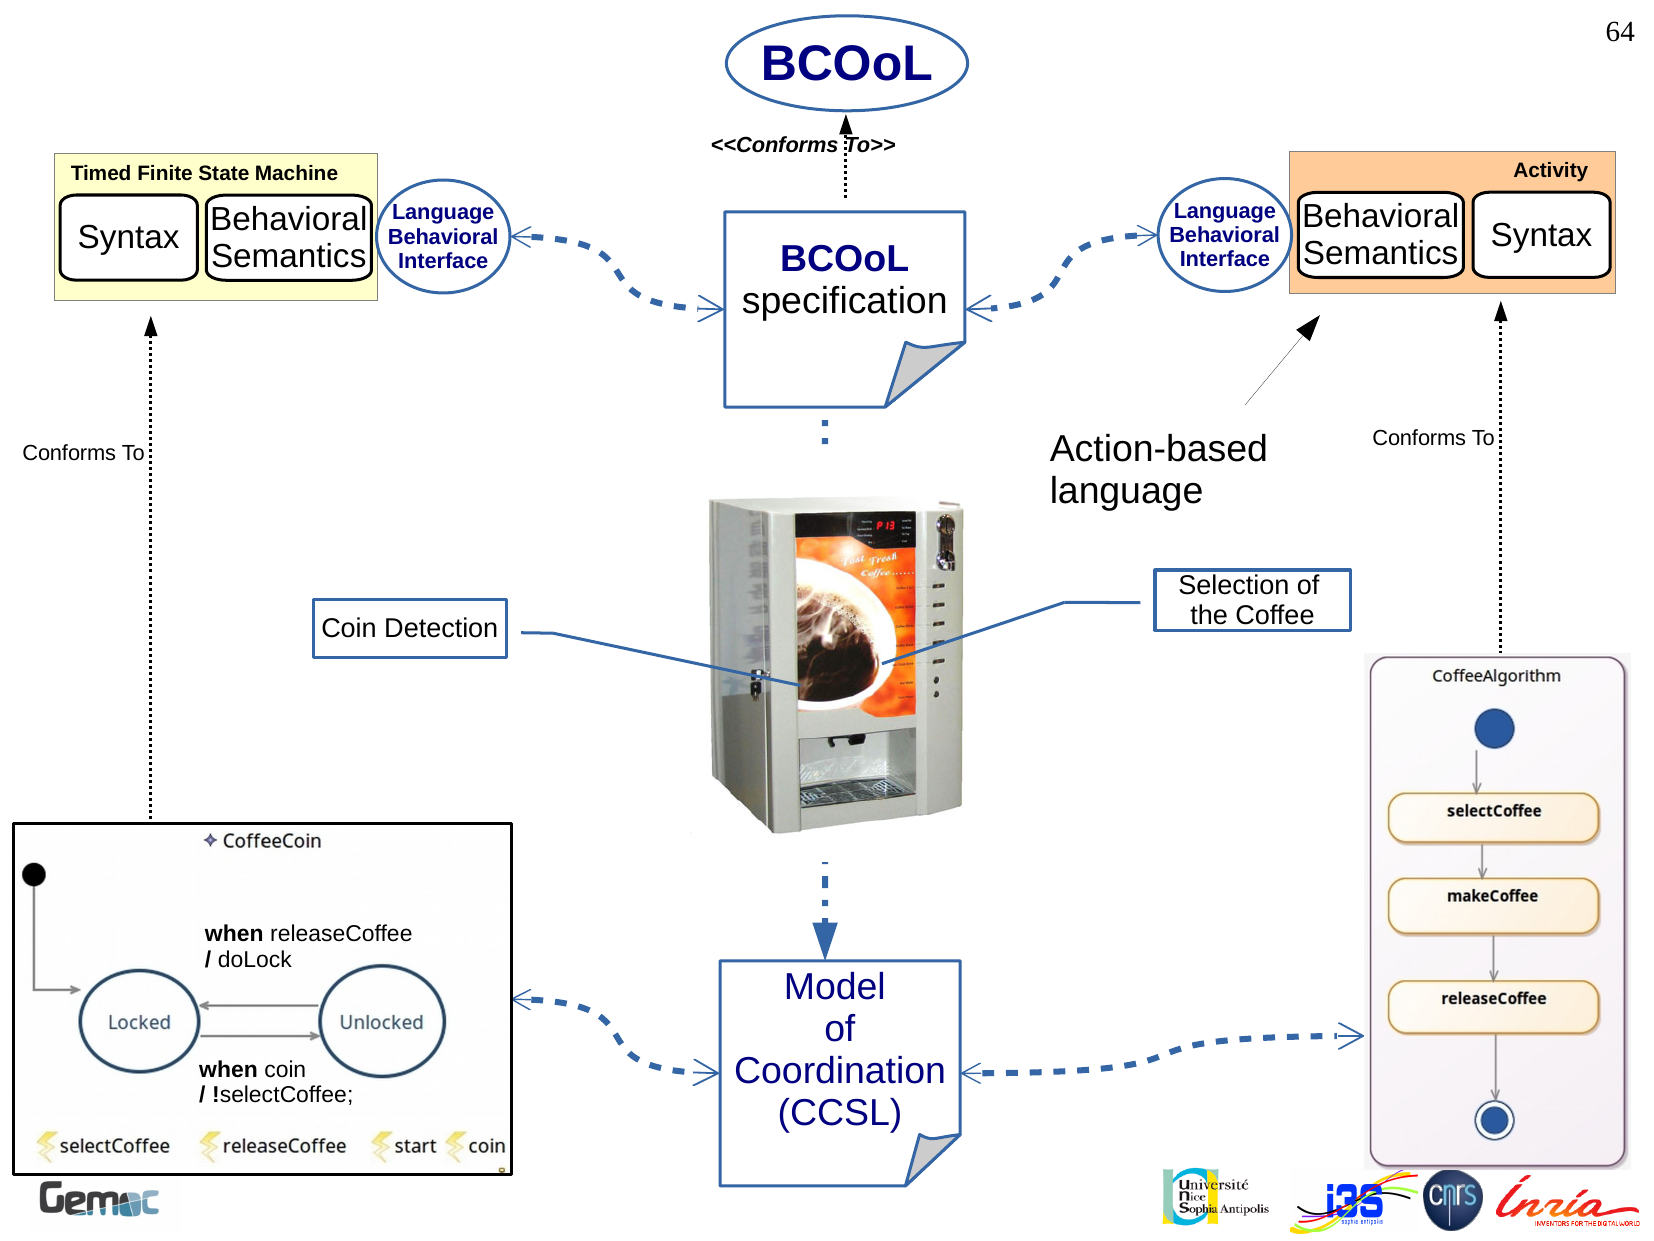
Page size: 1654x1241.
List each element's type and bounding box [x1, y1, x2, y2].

picture [690, 449, 976, 862]
text_box [1158, 151, 1634, 294]
text_box [190, 913, 431, 1004]
text_box [1155, 570, 1350, 630]
text_box [726, 15, 968, 111]
text_box [695, 125, 1024, 408]
text_box [54, 153, 510, 301]
text_box [1035, 420, 1306, 519]
text_box [1357, 418, 1576, 583]
text_box [184, 1049, 372, 1116]
text_box [881, 602, 1141, 664]
text_box [313, 600, 506, 657]
text_box [7, 433, 226, 598]
picture [15, 825, 511, 1174]
picture [1137, 653, 1647, 1241]
text_box [521, 632, 801, 686]
text_box [720, 960, 961, 1186]
